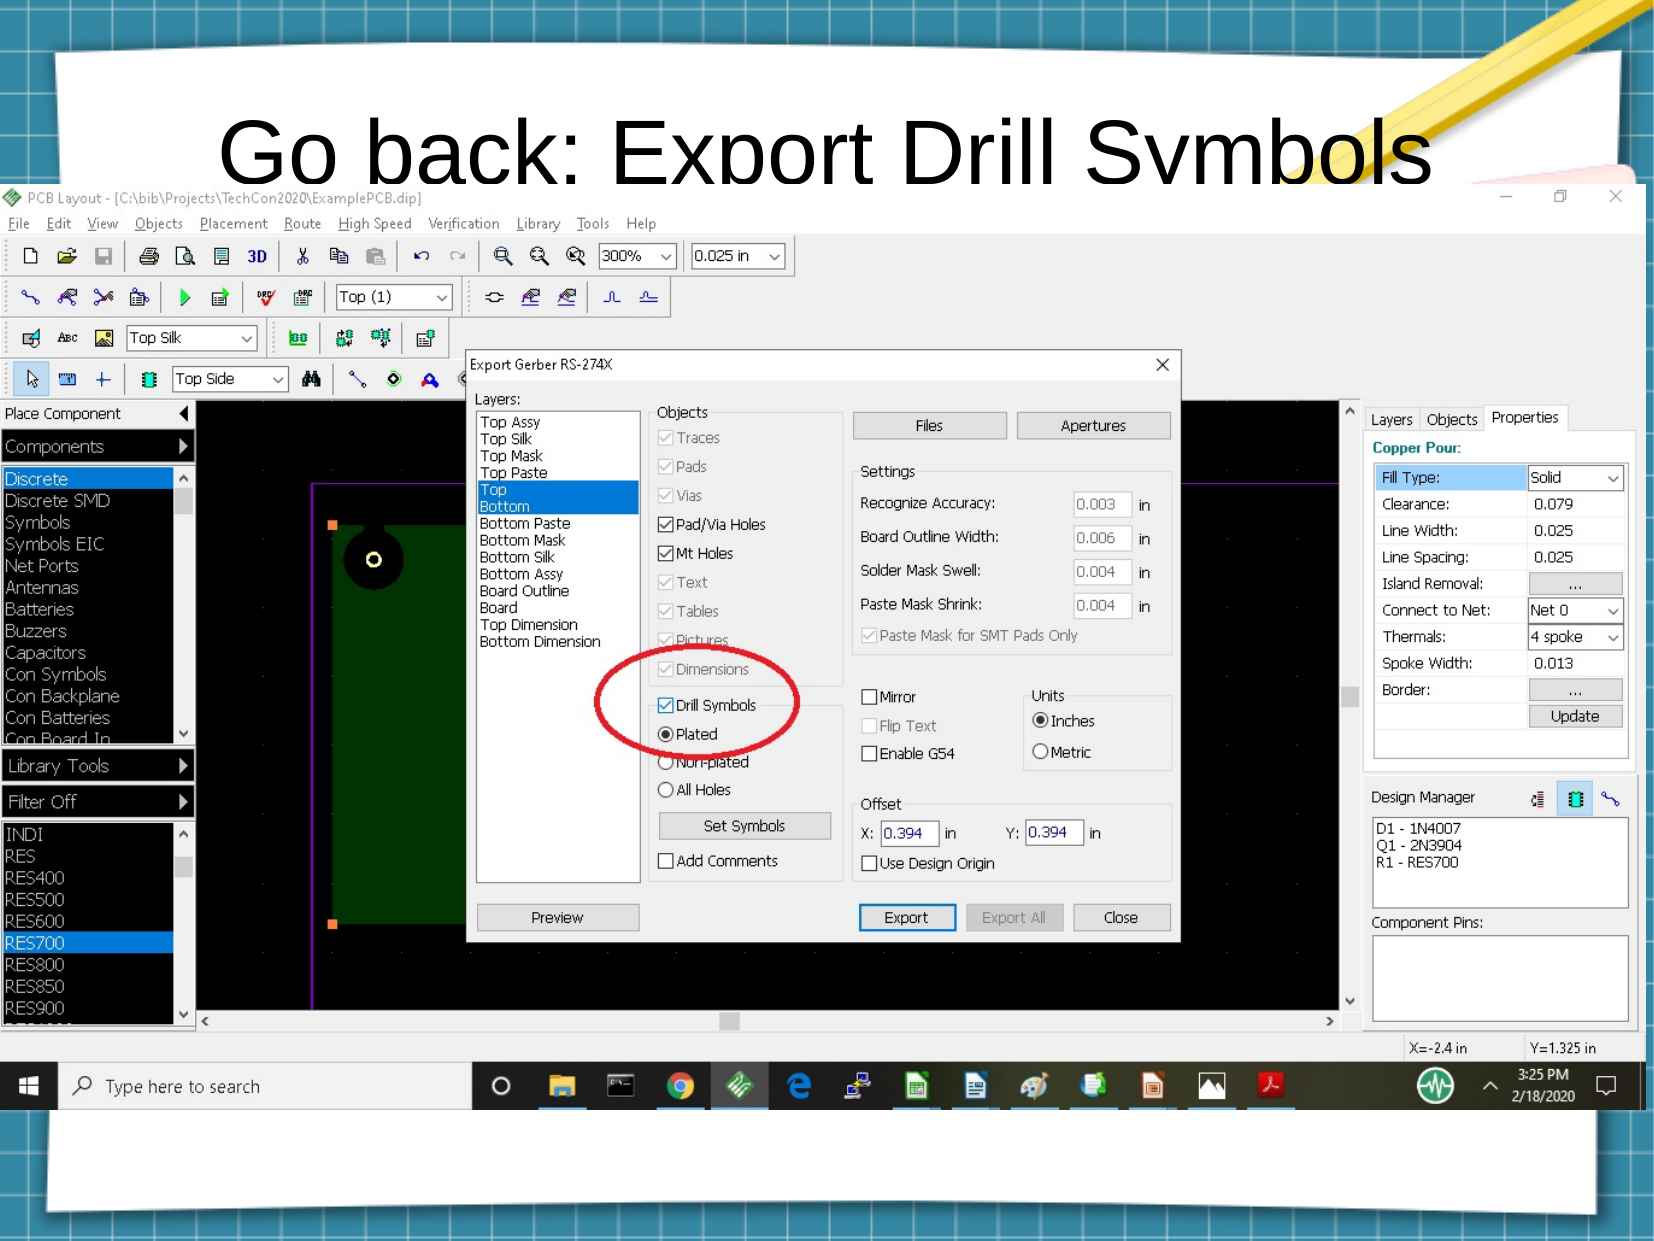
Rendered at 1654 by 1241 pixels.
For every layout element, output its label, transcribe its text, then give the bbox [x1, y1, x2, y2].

picture [0, 0, 1654, 1241]
title Go back: Export Drill Symbols [82, 49, 1571, 184]
